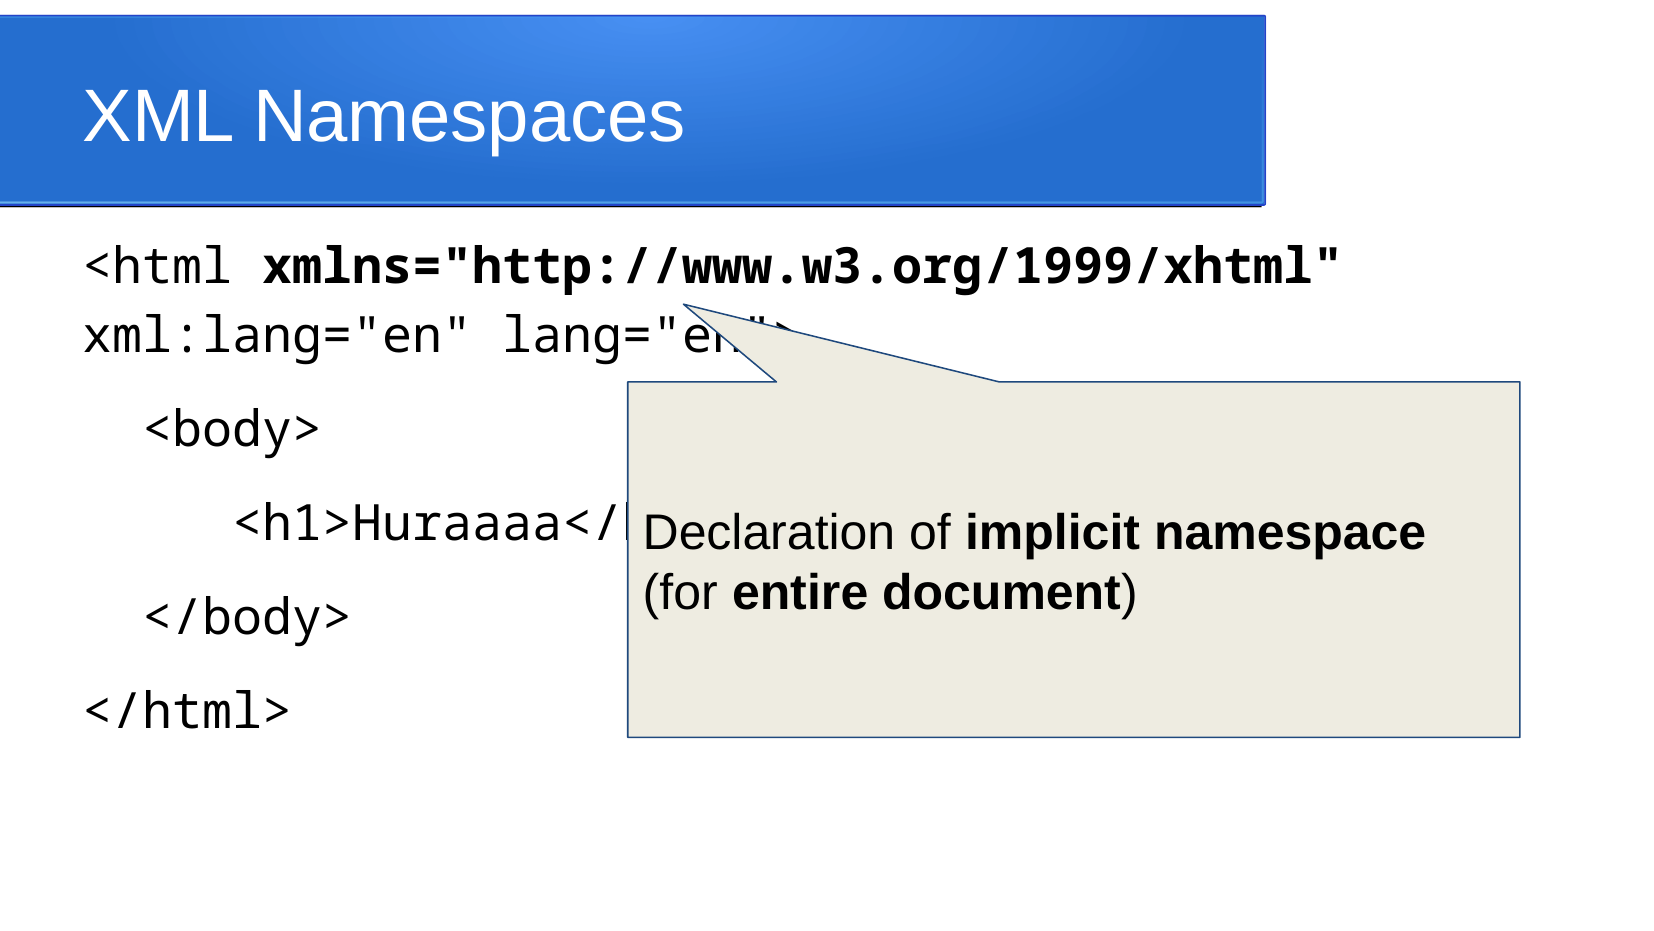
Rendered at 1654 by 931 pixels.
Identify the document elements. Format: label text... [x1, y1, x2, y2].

text_box <html xmlns="http://www.w3.org/1999/xhtml" xml:lang="en" lang="en"> <body> <h1>Huraaaa</h1> </body> </html> [82, 224, 1571, 764]
picture [0, 13, 1269, 211]
text_box Declaration of implicit namespace (for entire document) [627, 304, 1520, 738]
text_box XML Namespaces [82, 35, 1235, 189]
